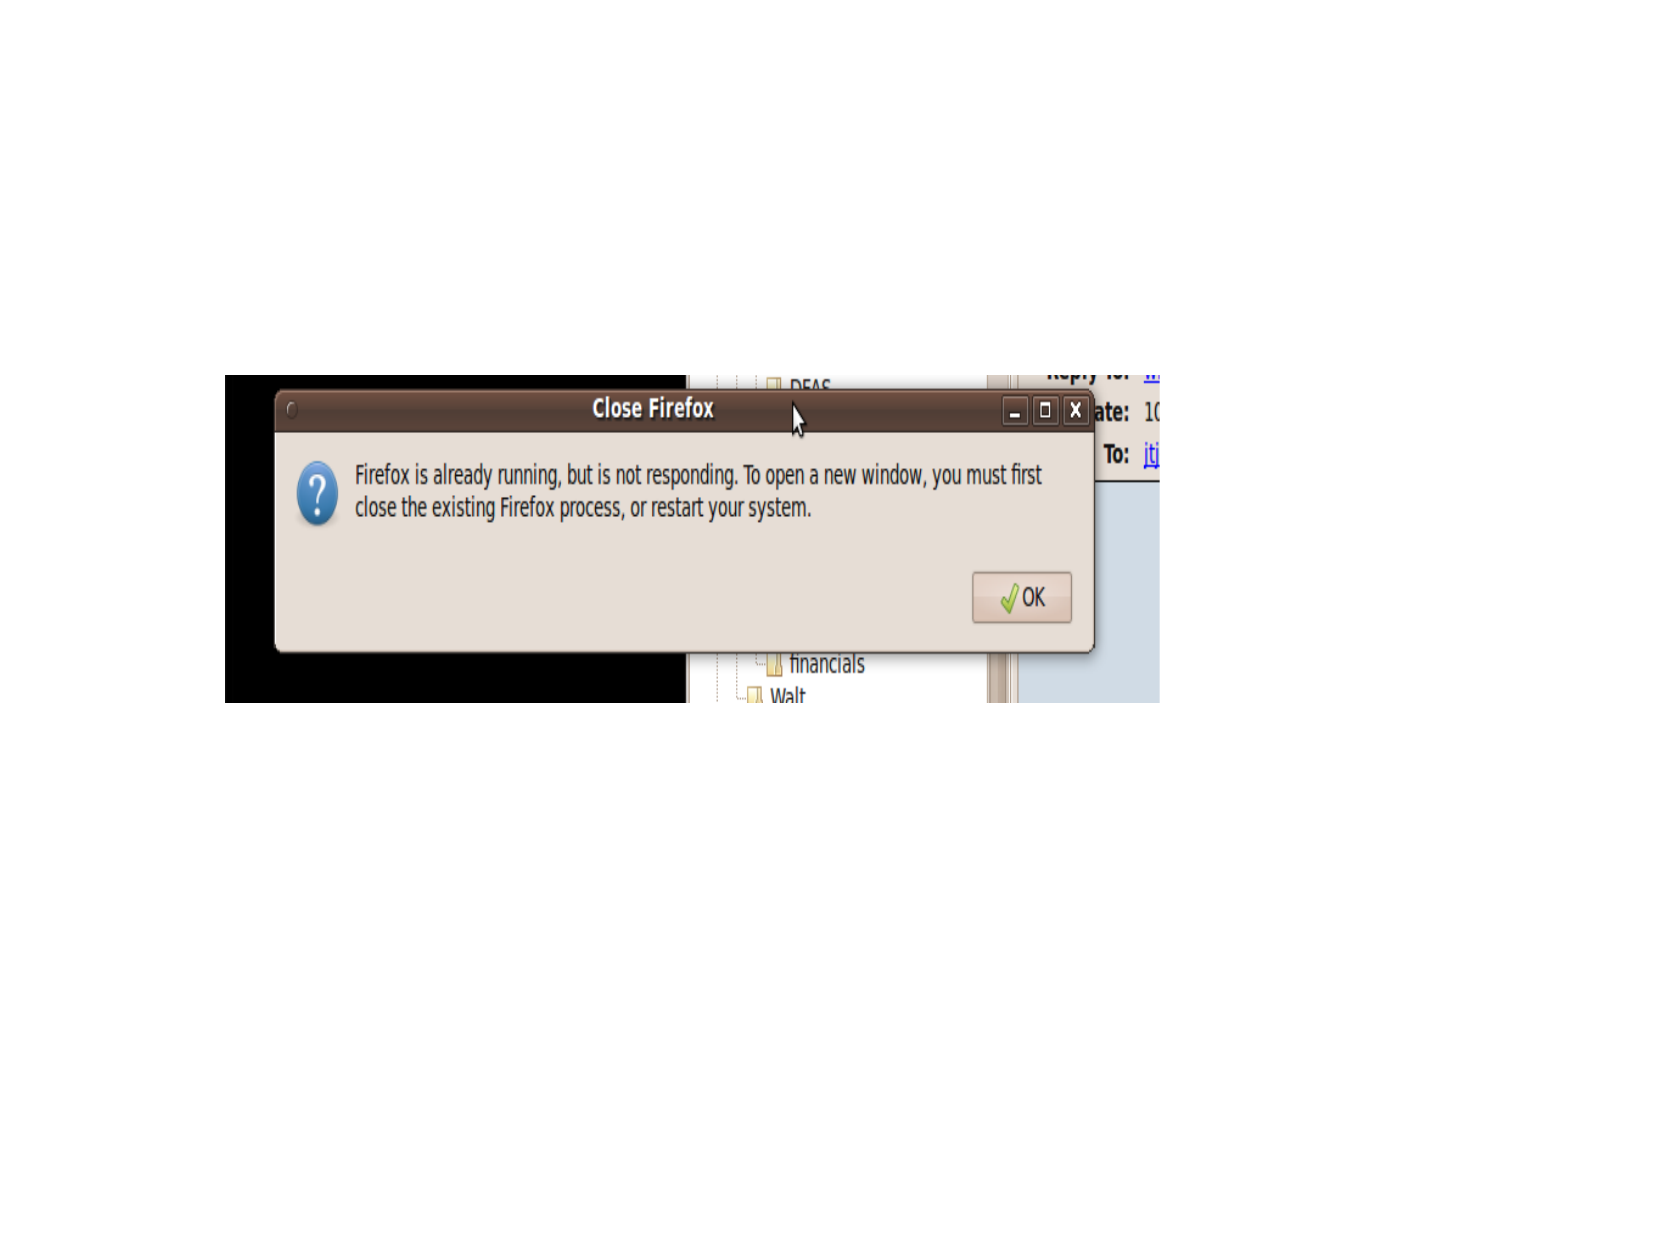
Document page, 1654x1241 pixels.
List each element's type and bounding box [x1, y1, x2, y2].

picture [225, 375, 1160, 703]
